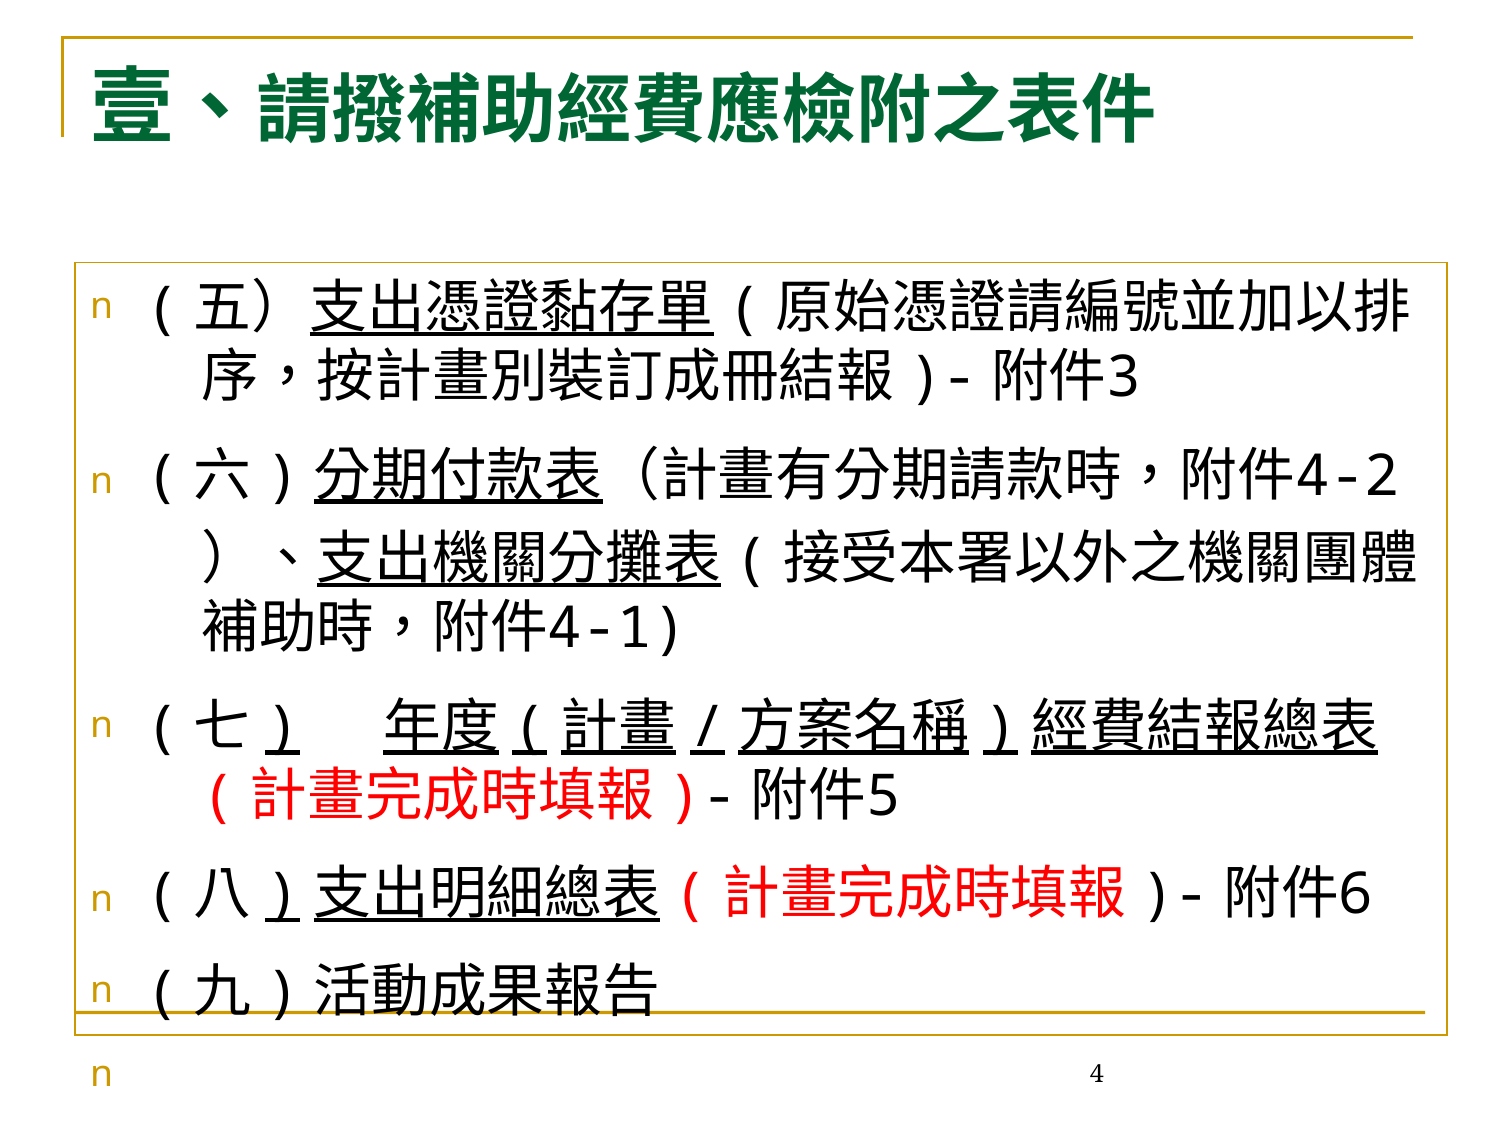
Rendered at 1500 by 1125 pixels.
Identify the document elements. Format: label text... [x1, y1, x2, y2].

text_box [1074, 1024, 1426, 1100]
title 壹、請撥補助經費應檢附之表件 [75, 45, 1426, 233]
list (五）支出憑證黏存單(原始憑證請編號並加以排序，按計畫別裝訂成冊結報)-附件3 (六)分期付款表（計畫有分期請款時，附件4-2）、支出機關分攤表(接受本署以外之機關團體補助時，附件4-1) (七) 年度(計畫/方案名稱)經費結報總表(計畫完成時填報)-附件5 (八)支出明細總表(計畫完成時填報)-附件6 (九)活動成果報告 [75, 262, 1447, 1035]
